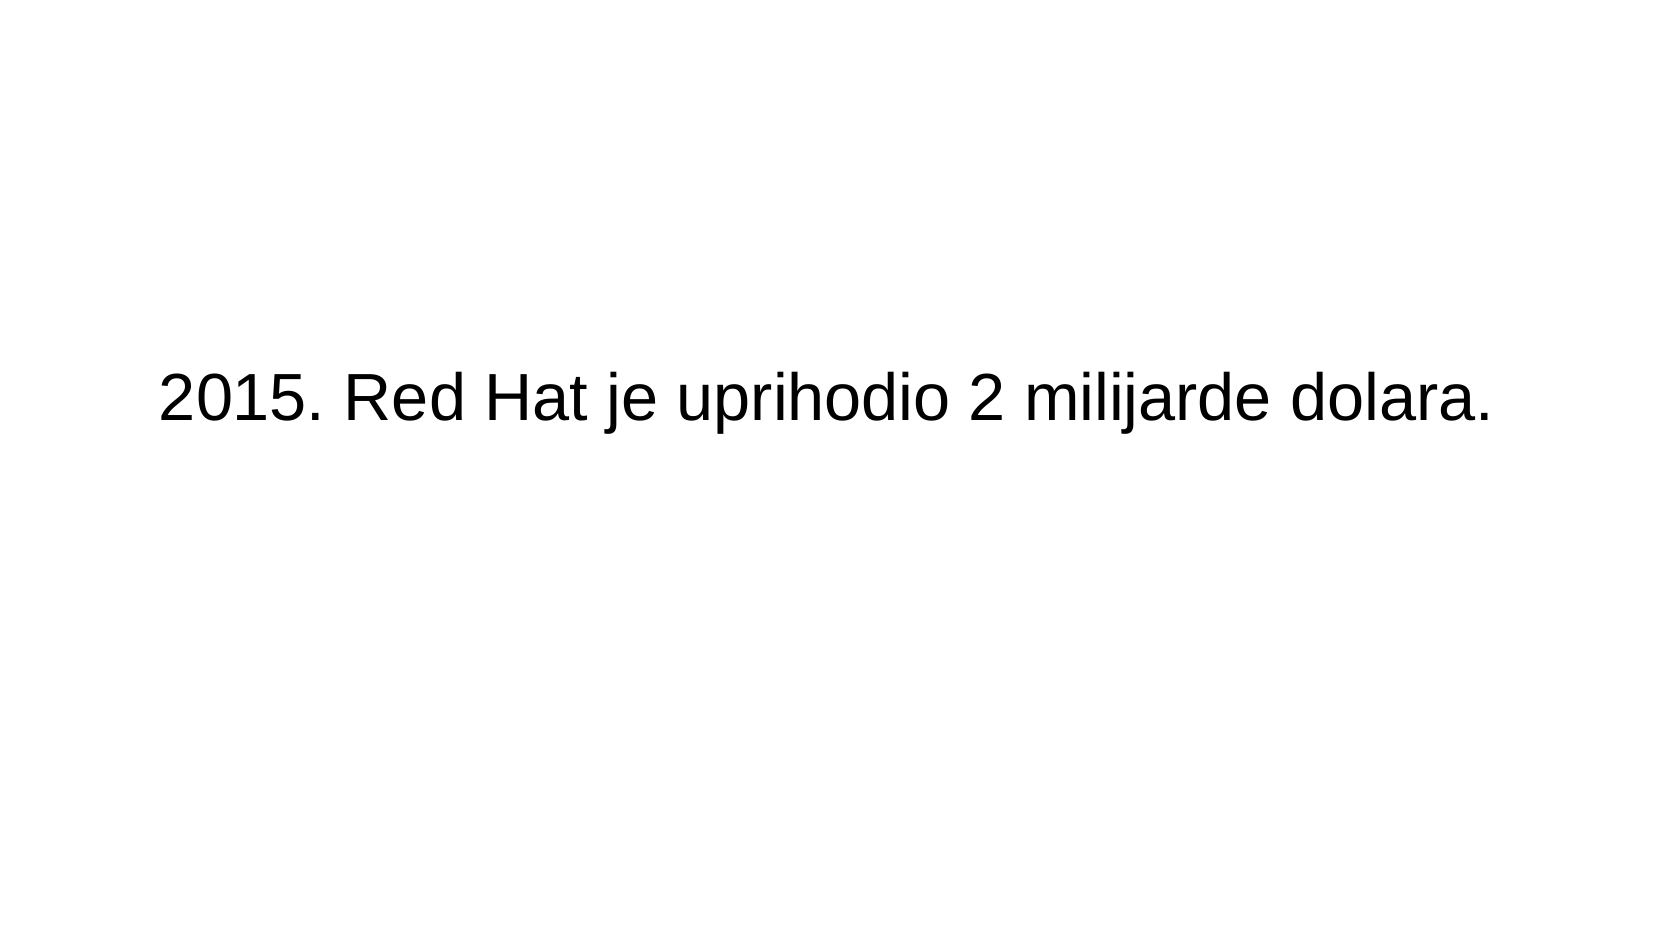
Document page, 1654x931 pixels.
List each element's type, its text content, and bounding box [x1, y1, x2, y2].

subtitle 2015. Red Hat je uprihodio 2 milijarde dolara. [82, 37, 1571, 757]
